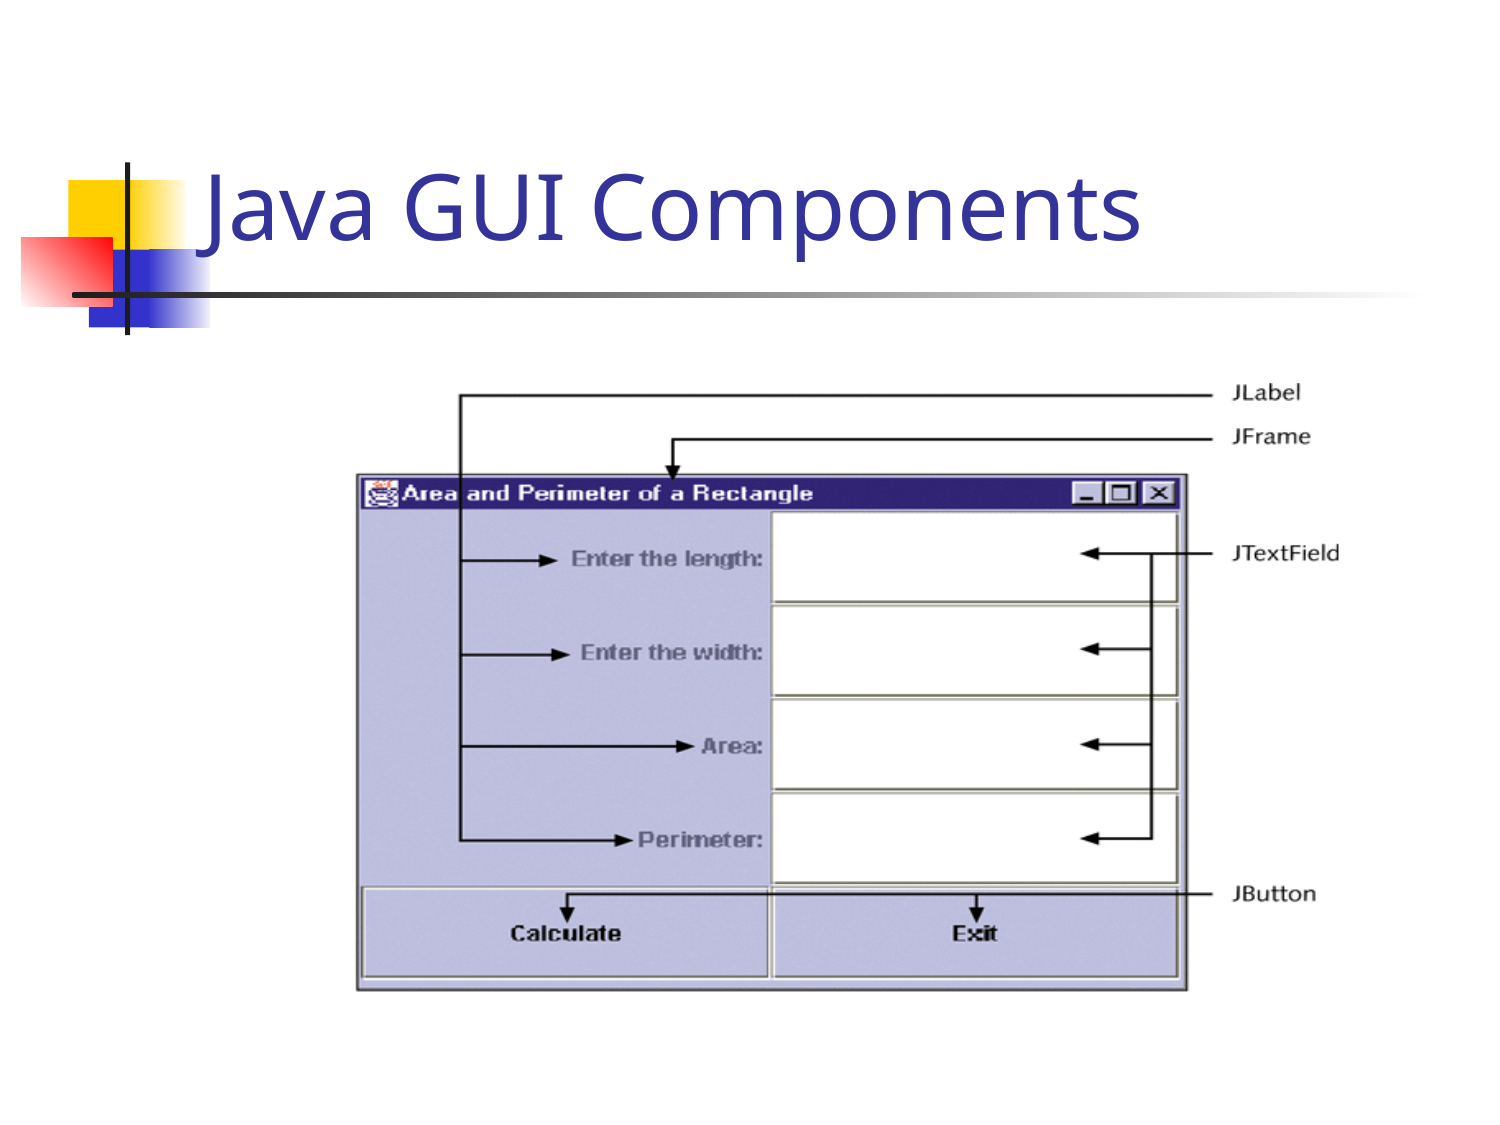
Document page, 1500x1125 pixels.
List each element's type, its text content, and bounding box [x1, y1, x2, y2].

chart [353, 383, 1347, 993]
title Java GUI Components [188, 35, 1468, 276]
